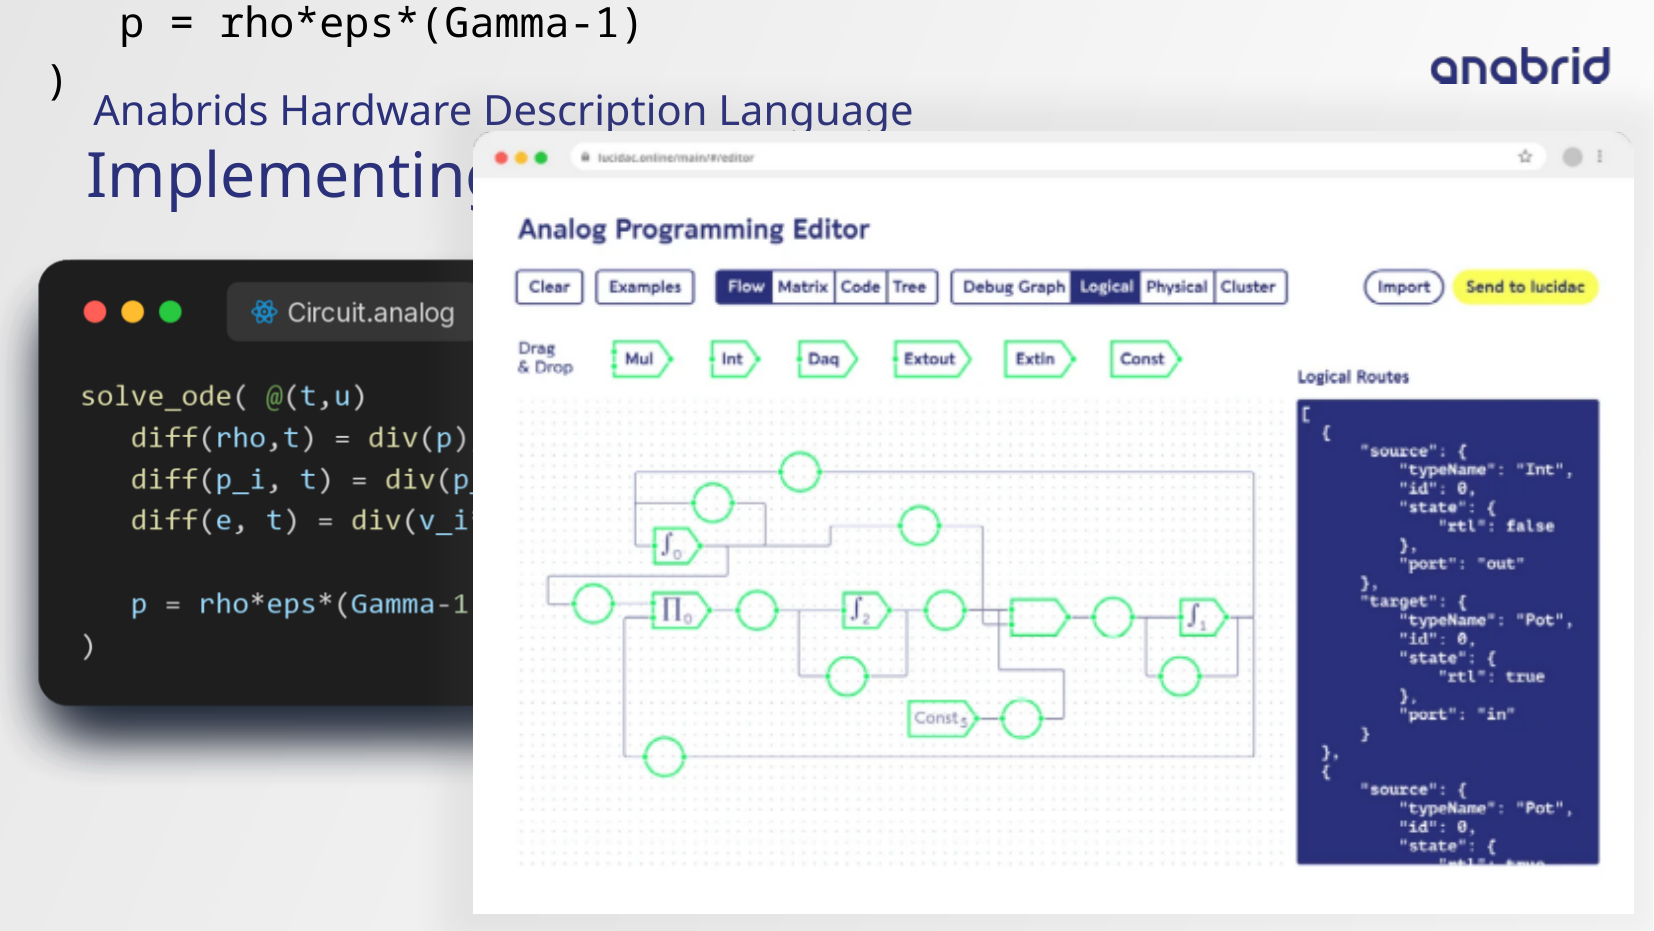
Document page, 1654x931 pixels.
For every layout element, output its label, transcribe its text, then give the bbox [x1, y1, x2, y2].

picture [0, 131, 1634, 914]
title Implementing APIs [86, 106, 449, 141]
picture [1430, 47, 1612, 84]
text_box Anabrids Hardware Description Language [78, 73, 1034, 136]
